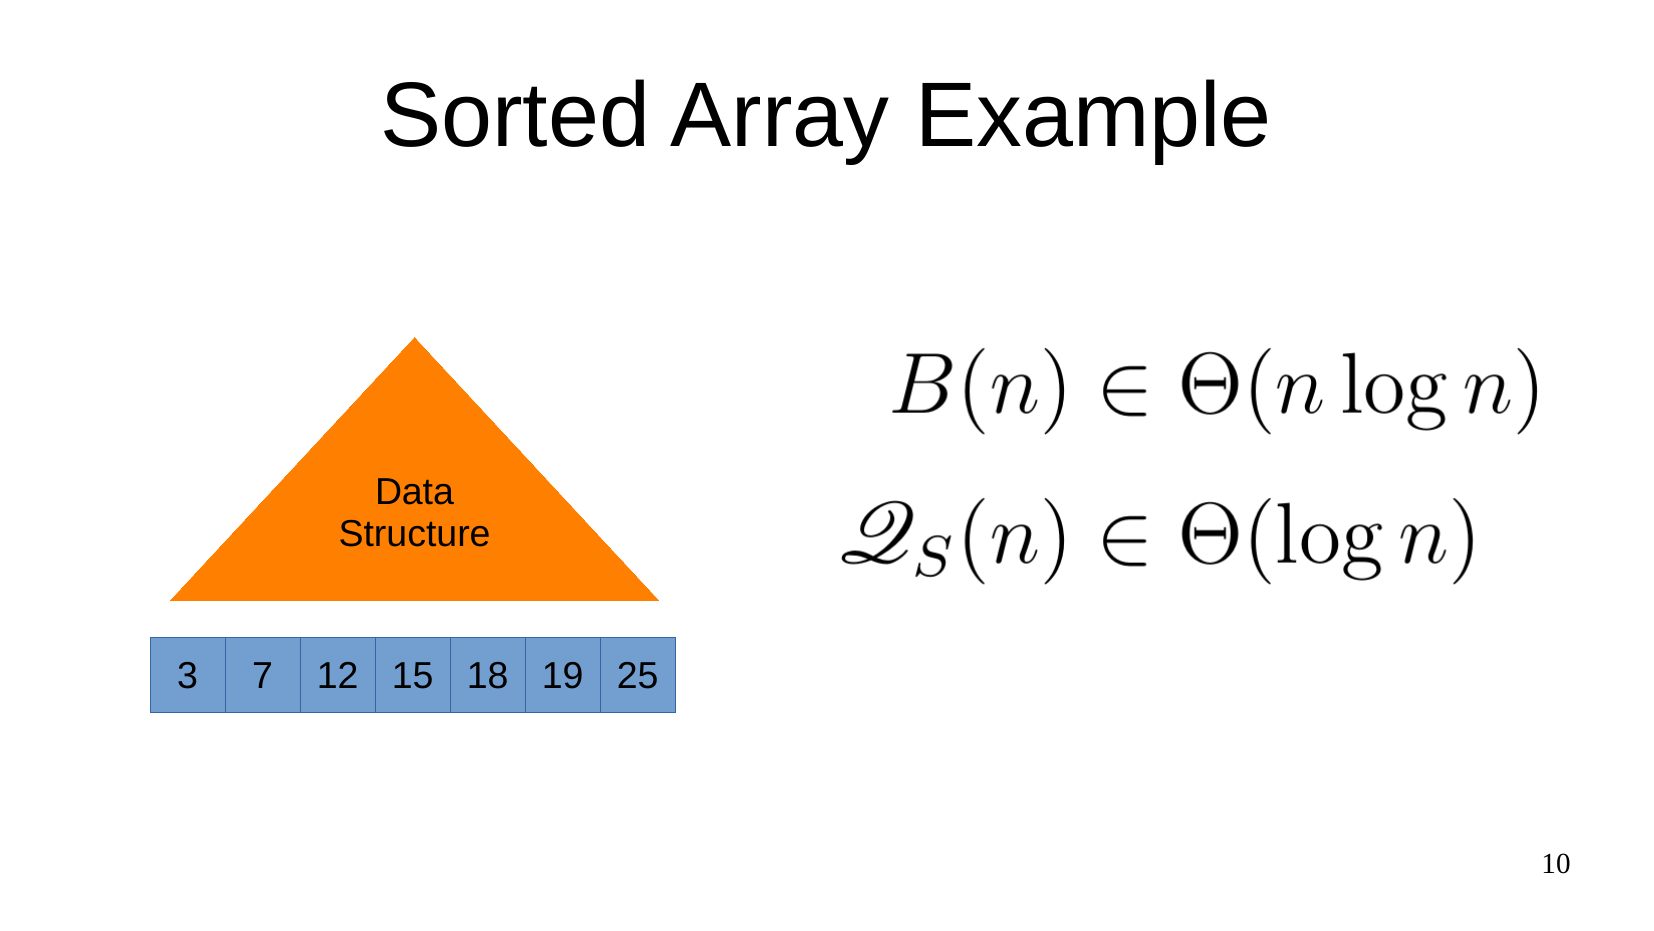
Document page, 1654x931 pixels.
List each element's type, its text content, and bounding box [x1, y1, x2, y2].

text_box 3 [150, 637, 225, 713]
picture [825, 310, 1559, 620]
text_box 18 [451, 637, 525, 713]
text_box 19 [525, 637, 601, 713]
text_box 25 [601, 637, 676, 713]
text_box 7 [225, 637, 301, 713]
text_box Data Structure [170, 337, 659, 601]
text_box 15 [375, 637, 451, 713]
text_box 12 [301, 637, 375, 713]
title Sorted Array Example [82, 37, 1571, 193]
